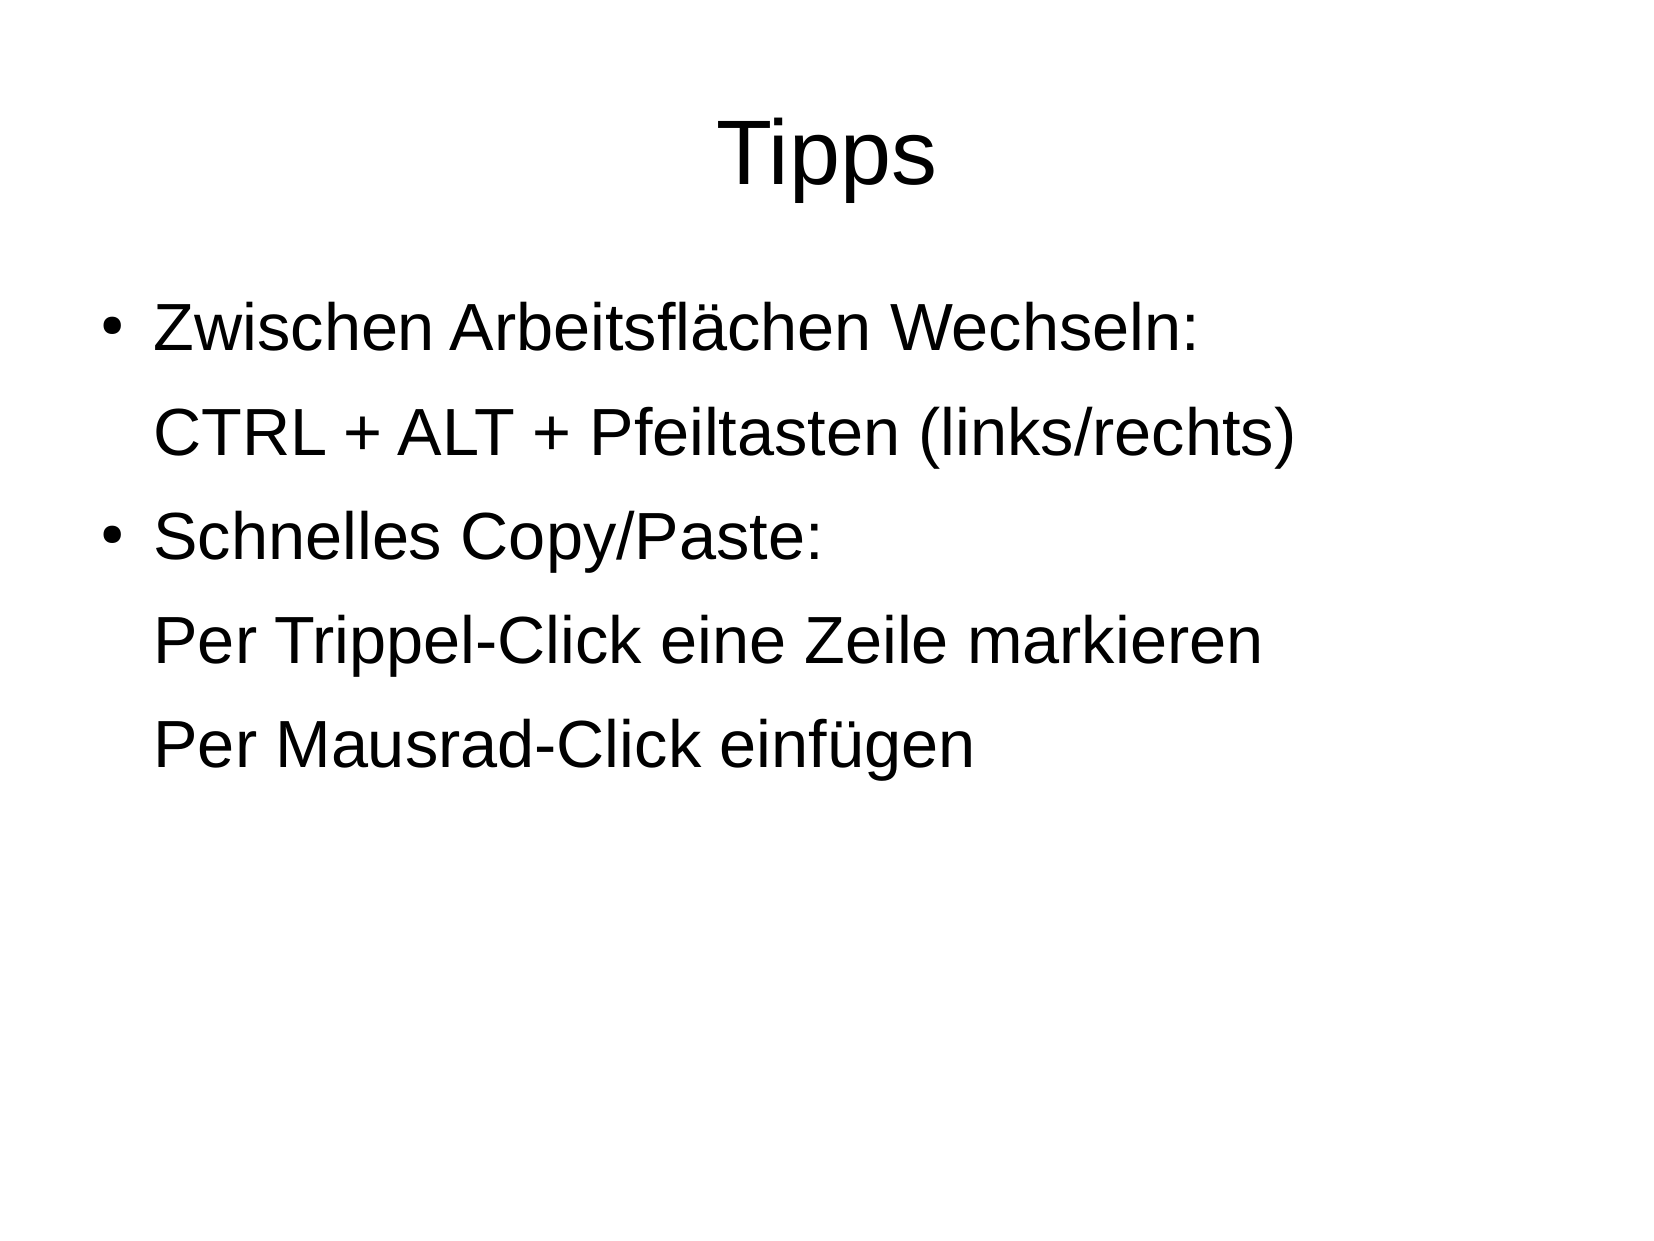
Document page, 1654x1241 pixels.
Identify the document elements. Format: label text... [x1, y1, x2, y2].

list Zwischen Arbeitsflächen Wechseln: CTRL + ALT + Pfeiltasten (links/rechts) Schnelles Copy/Paste: Per Trippel-Click eine Zeile markieren Per Mausrad-Click einfügen [82, 290, 1571, 1010]
title Tipps [82, 49, 1571, 257]
